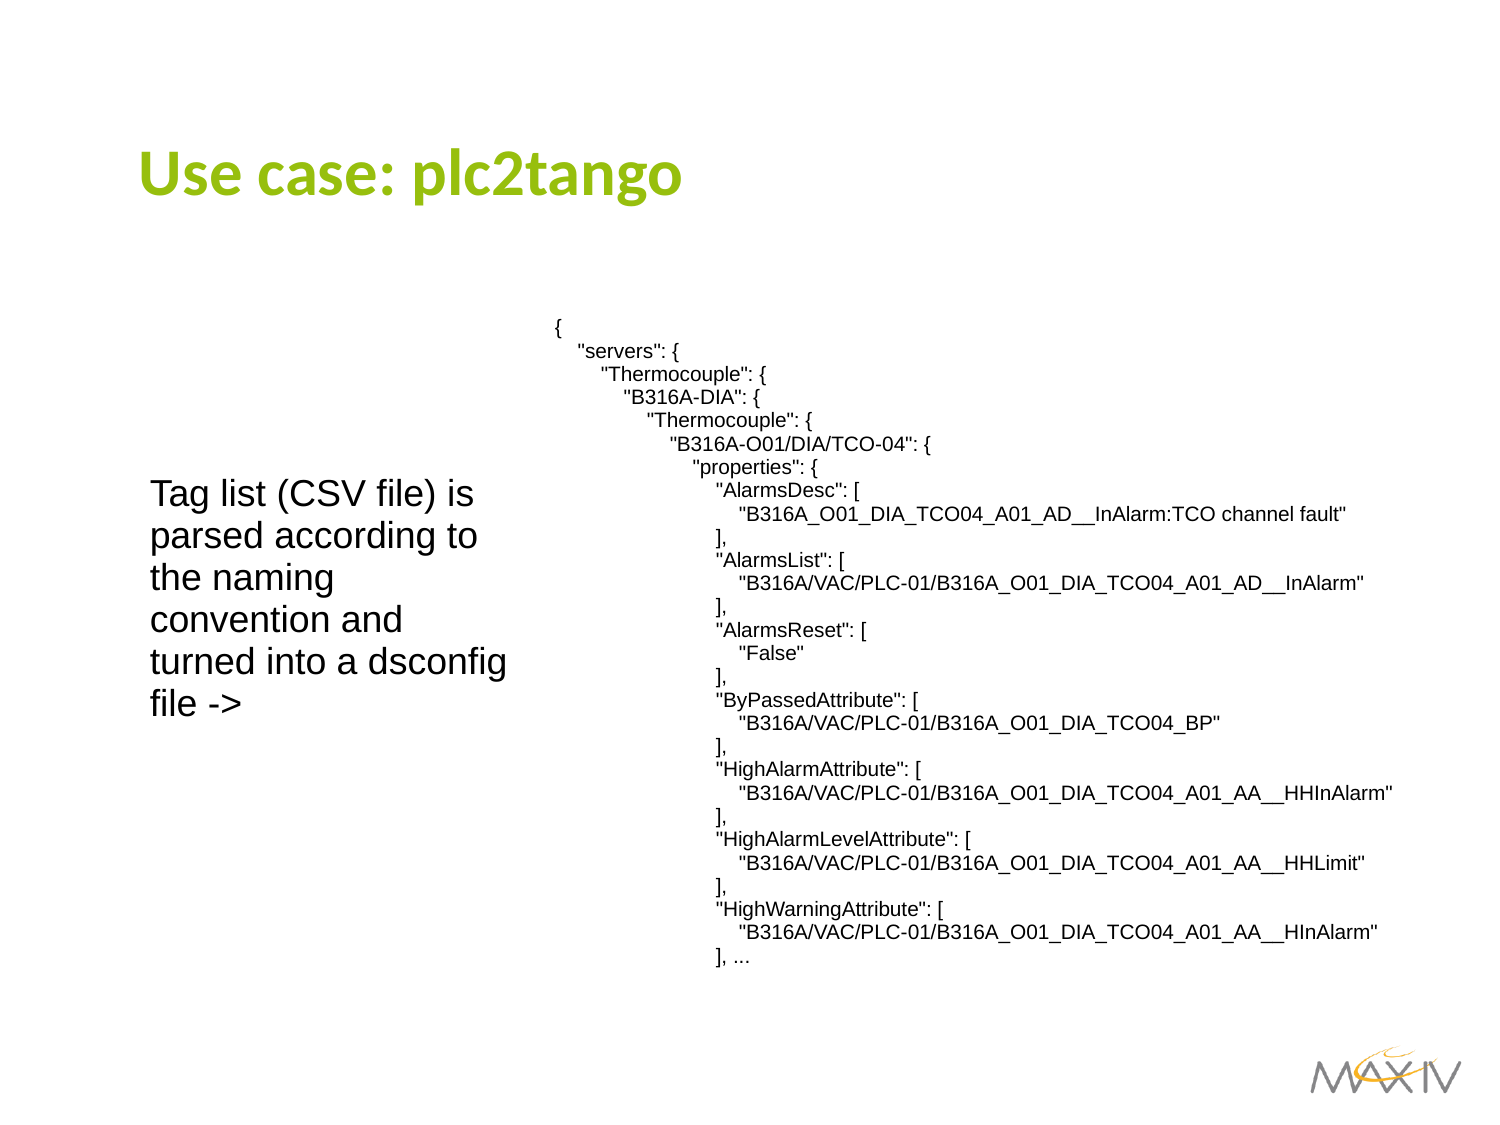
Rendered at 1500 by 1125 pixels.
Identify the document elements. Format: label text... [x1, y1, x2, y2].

picture [1309, 1045, 1463, 1094]
title Use case: plc2tango [123, 28, 1370, 217]
text_box Tag list (CSV file) is parsed according to the naming convention and turned into a dsconfig file -> [135, 464, 526, 732]
text_box { "servers": { "Thermocouple": { "B316A-DIA": { "Thermocouple": { "B316A-O01/DIA/TCO-04": { "properties": { "AlarmsDesc": [ "B316A_O01_DIA_TCO04_A01_AD__InAlarm:TCO channel fault" ], "AlarmsList": [ "B316A/VAC/PLC-01/B316A_O01_DIA_TCO04_A01_AD__InAlarm" ], "AlarmsReset": [ "False" ], "ByPassedAttribute": [ "B316A/VAC/PLC-01/B316A_O01_DIA_TCO04_BP" ], "HighAlarmAttribute": [ "B316A/VAC/PLC-01/B316A_O01_DIA_TCO04_A01_AA__HHInAlarm" ], "HighAlarmLevelAttribute": [ "B316A/VAC/PLC-01/B316A_O01_DIA_TCO04_A01_AA__HHLimit" ], "HighWarningAttribute": [ "B316A/VAC/PLC-01/B316A_O01_DIA_TCO04_A01_AA__HInAlarm" ], ... [540, 308, 1408, 976]
